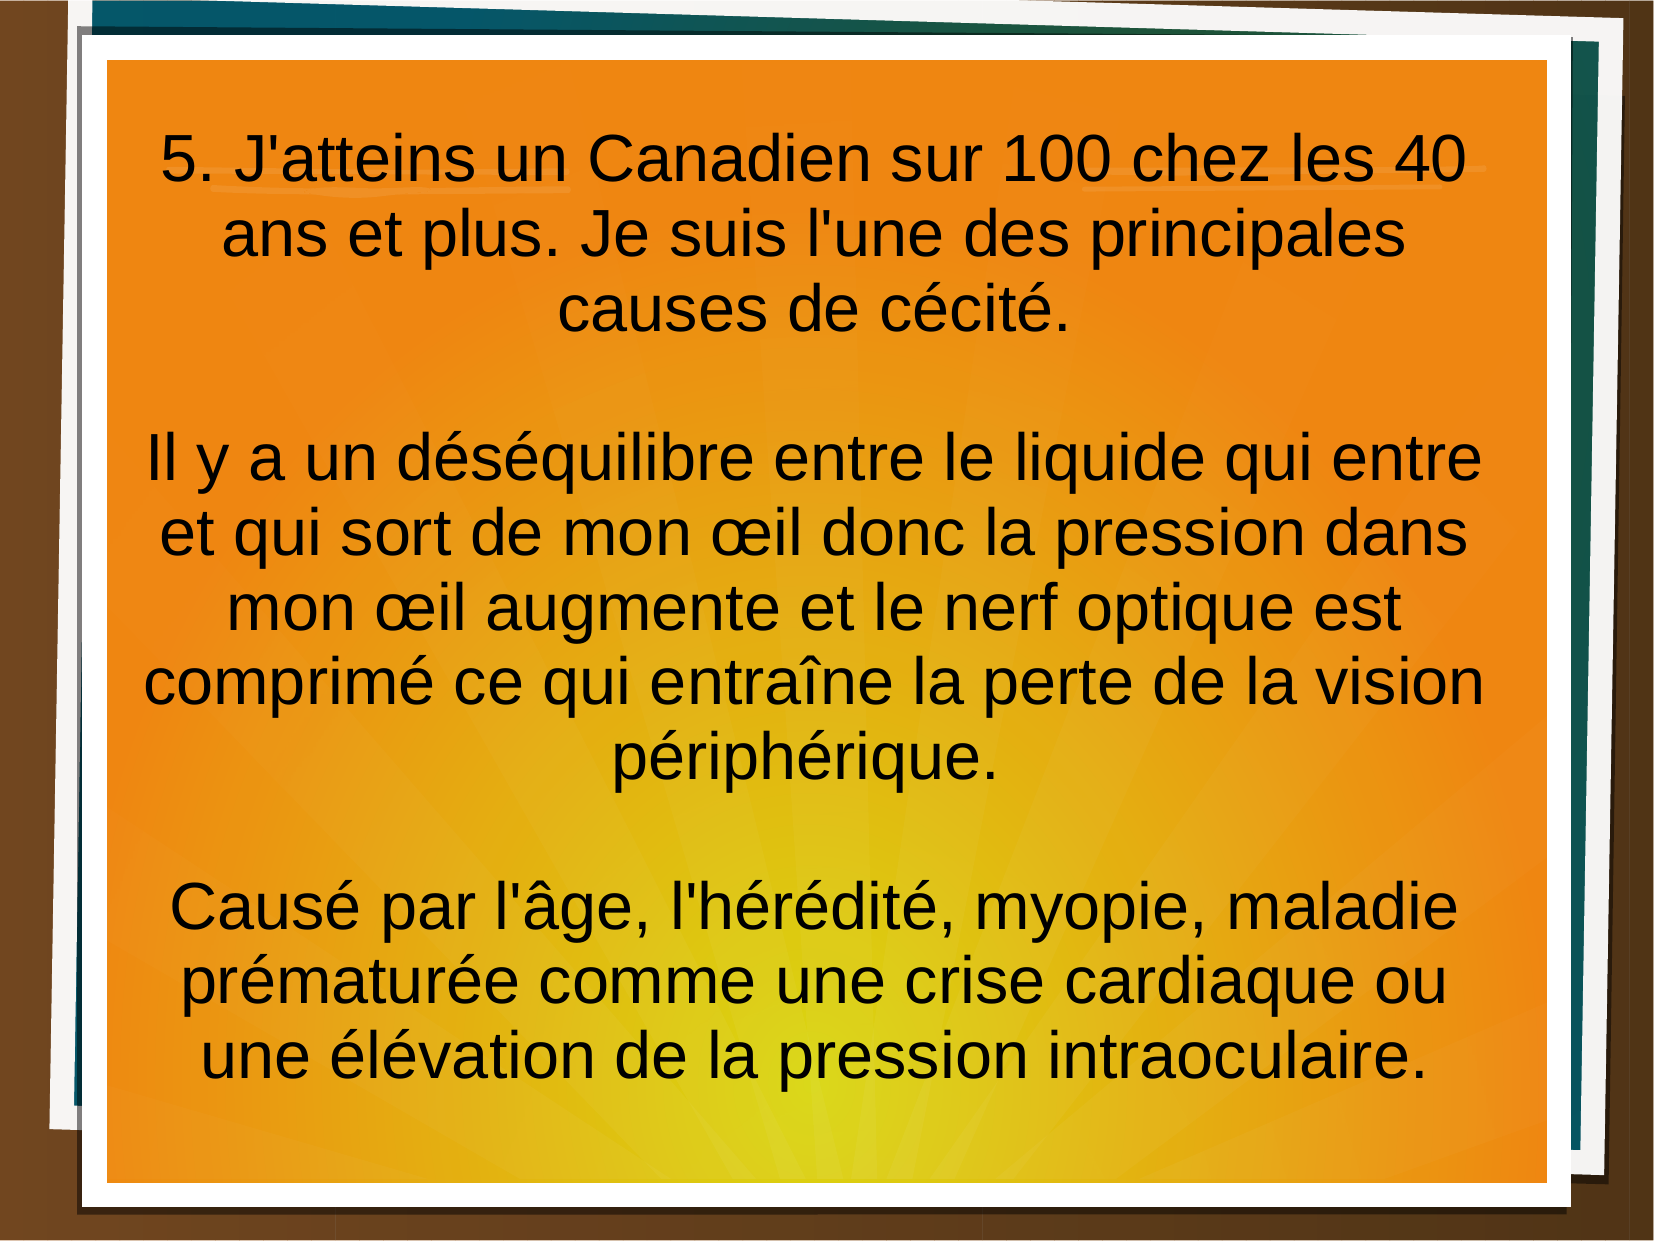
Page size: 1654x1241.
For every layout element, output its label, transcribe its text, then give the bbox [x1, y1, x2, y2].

title 5. J'atteins un Canadien sur 100 chez les 40 ans et plus. Je suis l'une des principales causes de cécité. Il y a un déséquilibre entre le liquide qui entre et qui sort de mon œil donc la pression dans mon œil augmente et le nerf optique est comprimé ce qui entraîne la perte de la vision périphérique. Causé par l'âge, l'hérédité, myopie, maladie prématurée comme une crise cardiaque ou une élévation de la pression intraoculaire. [141, 118, 1489, 1096]
